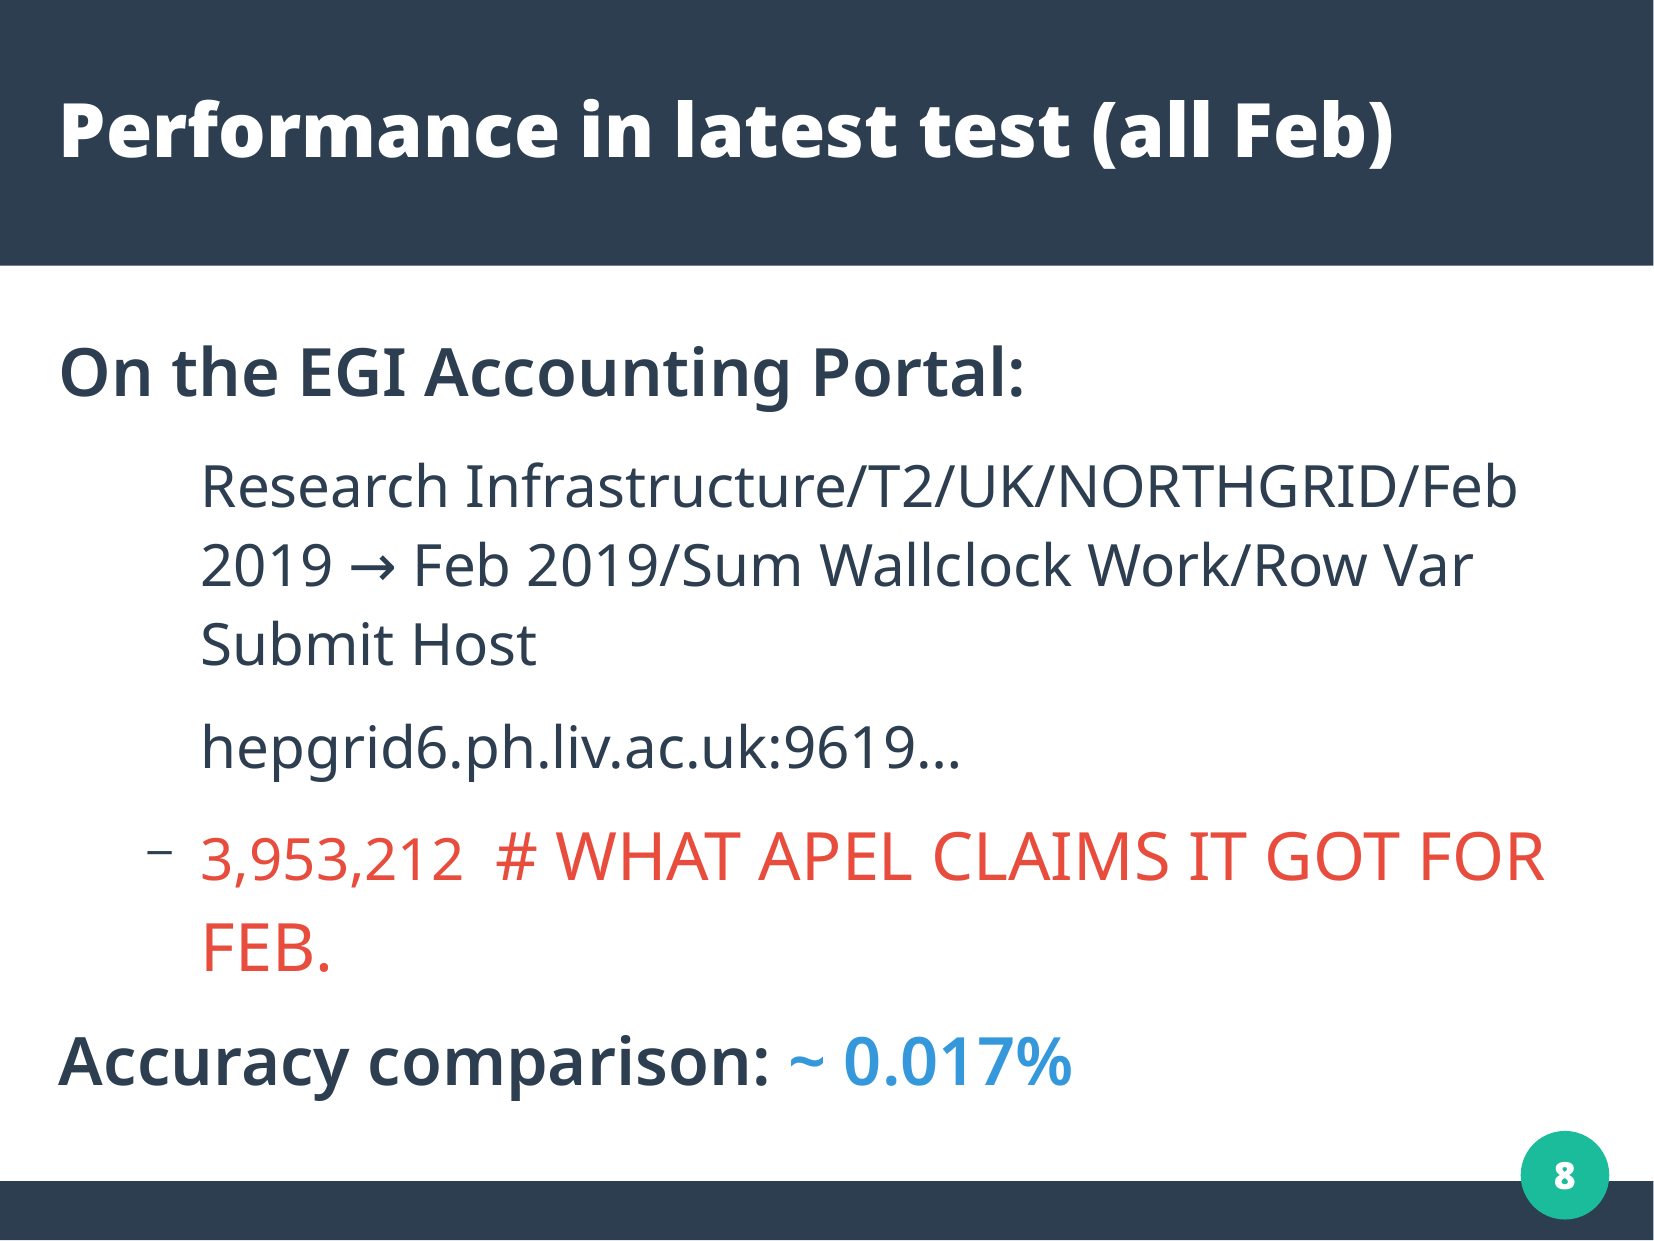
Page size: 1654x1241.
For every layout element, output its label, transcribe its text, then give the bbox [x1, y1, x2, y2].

list On the EGI Accounting Portal: Research Infrastructure/T2/UK/NORTHGRID/Feb 2019 → Feb 2019/Sum Wallclock Work/Row Var Submit Host hepgrid6.ph.liv.ac.uk:9619… 3,953,212 # WHAT APEL CLAIMS IT GOT FOR FEB. Accuracy comparison: ~ 0.017% [59, 324, 1595, 1152]
title Performance in latest test (all Feb) [59, 49, 1595, 207]
